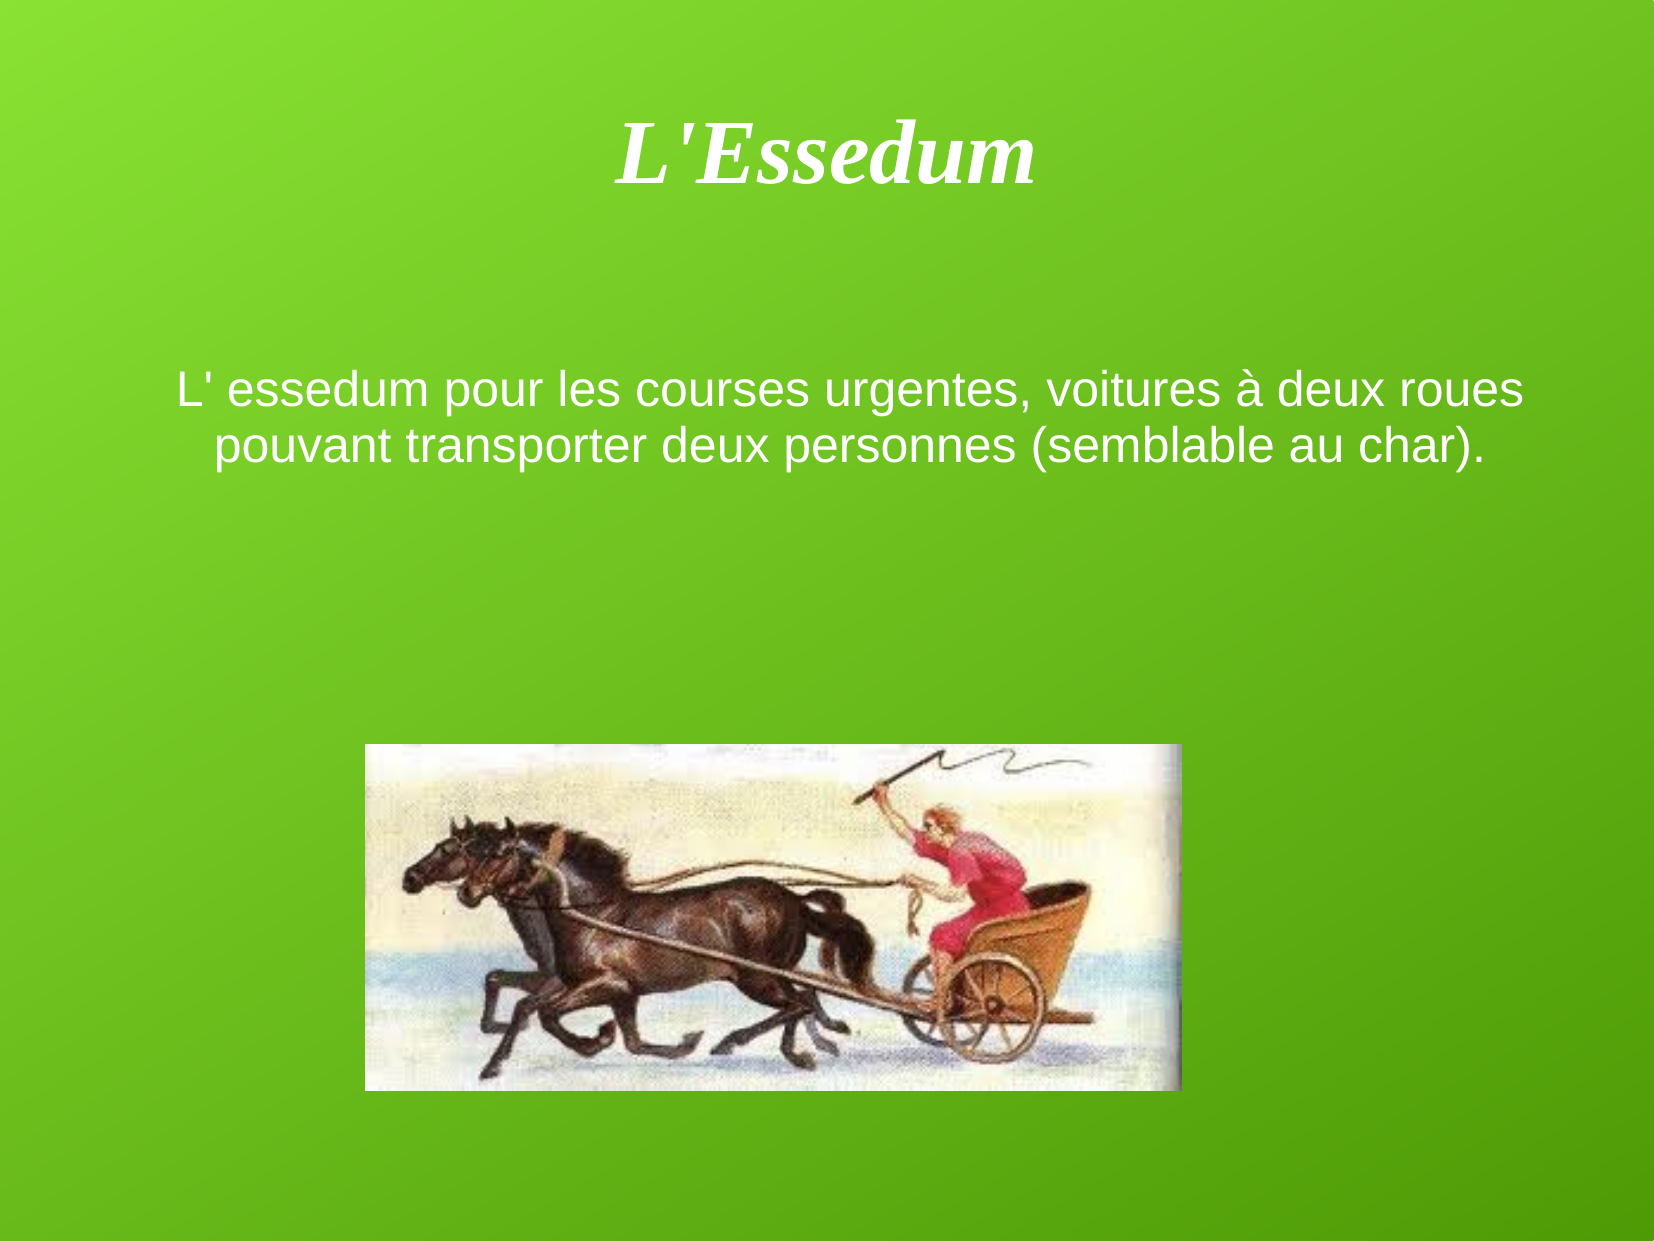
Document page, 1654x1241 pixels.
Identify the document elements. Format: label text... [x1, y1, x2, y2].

title L'Essedum [82, 49, 1571, 257]
text_box L' essedum pour les courses urgentes, voitures à deux roues pouvant transporter deux personnes (semblable au char). [129, 354, 1571, 491]
picture [365, 744, 1182, 1091]
